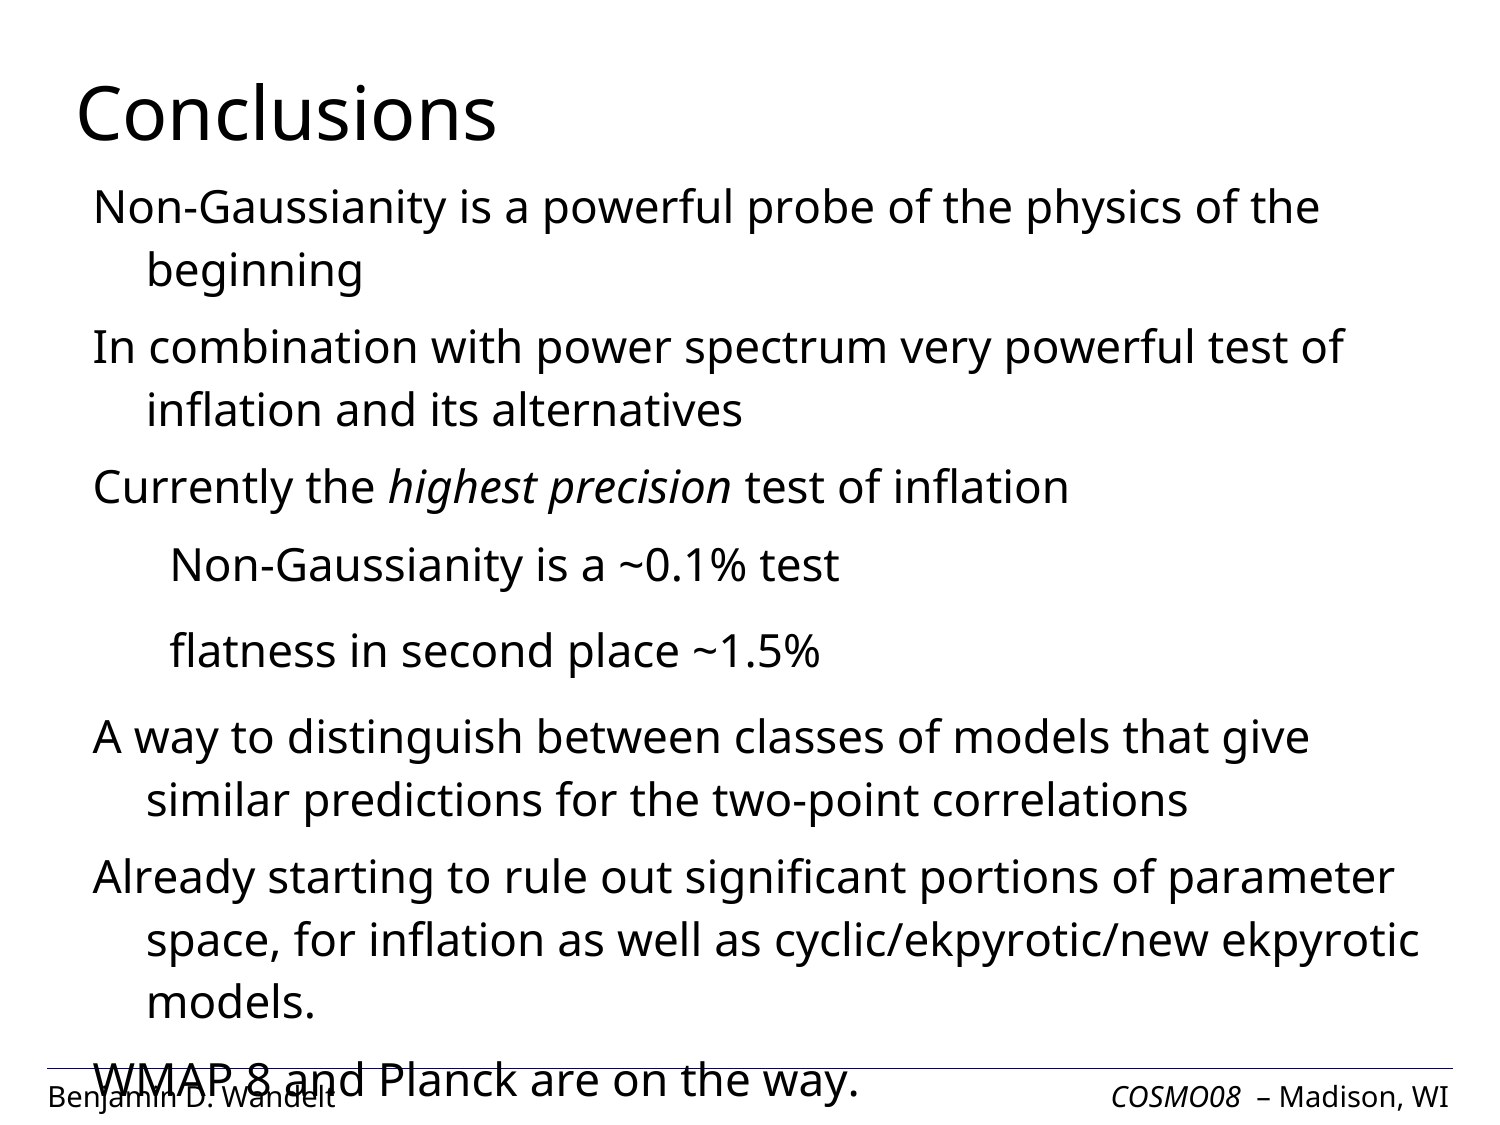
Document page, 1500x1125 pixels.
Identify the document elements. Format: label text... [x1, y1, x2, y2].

title Conclusions [74, 34, 1425, 174]
list Non-Gaussianity is a powerful probe of the physics of the beginning In combination with power spectrum very powerful test of inflation and its alternatives Currently the highest precision test of inflation Non-Gaussianity is a ~0.1% test flatness in second place ~1.5% A way to distinguish between classes of models that give similar predictions for the two-point correlations Already starting to rule out significant portions of parameter space, for inflation as well as cyclic/ekpyrotic/new ekpyrotic models. WMAP 8 and Planck are on the way. A new, exciting and fast-moving frontier [74, 174, 1425, 1066]
